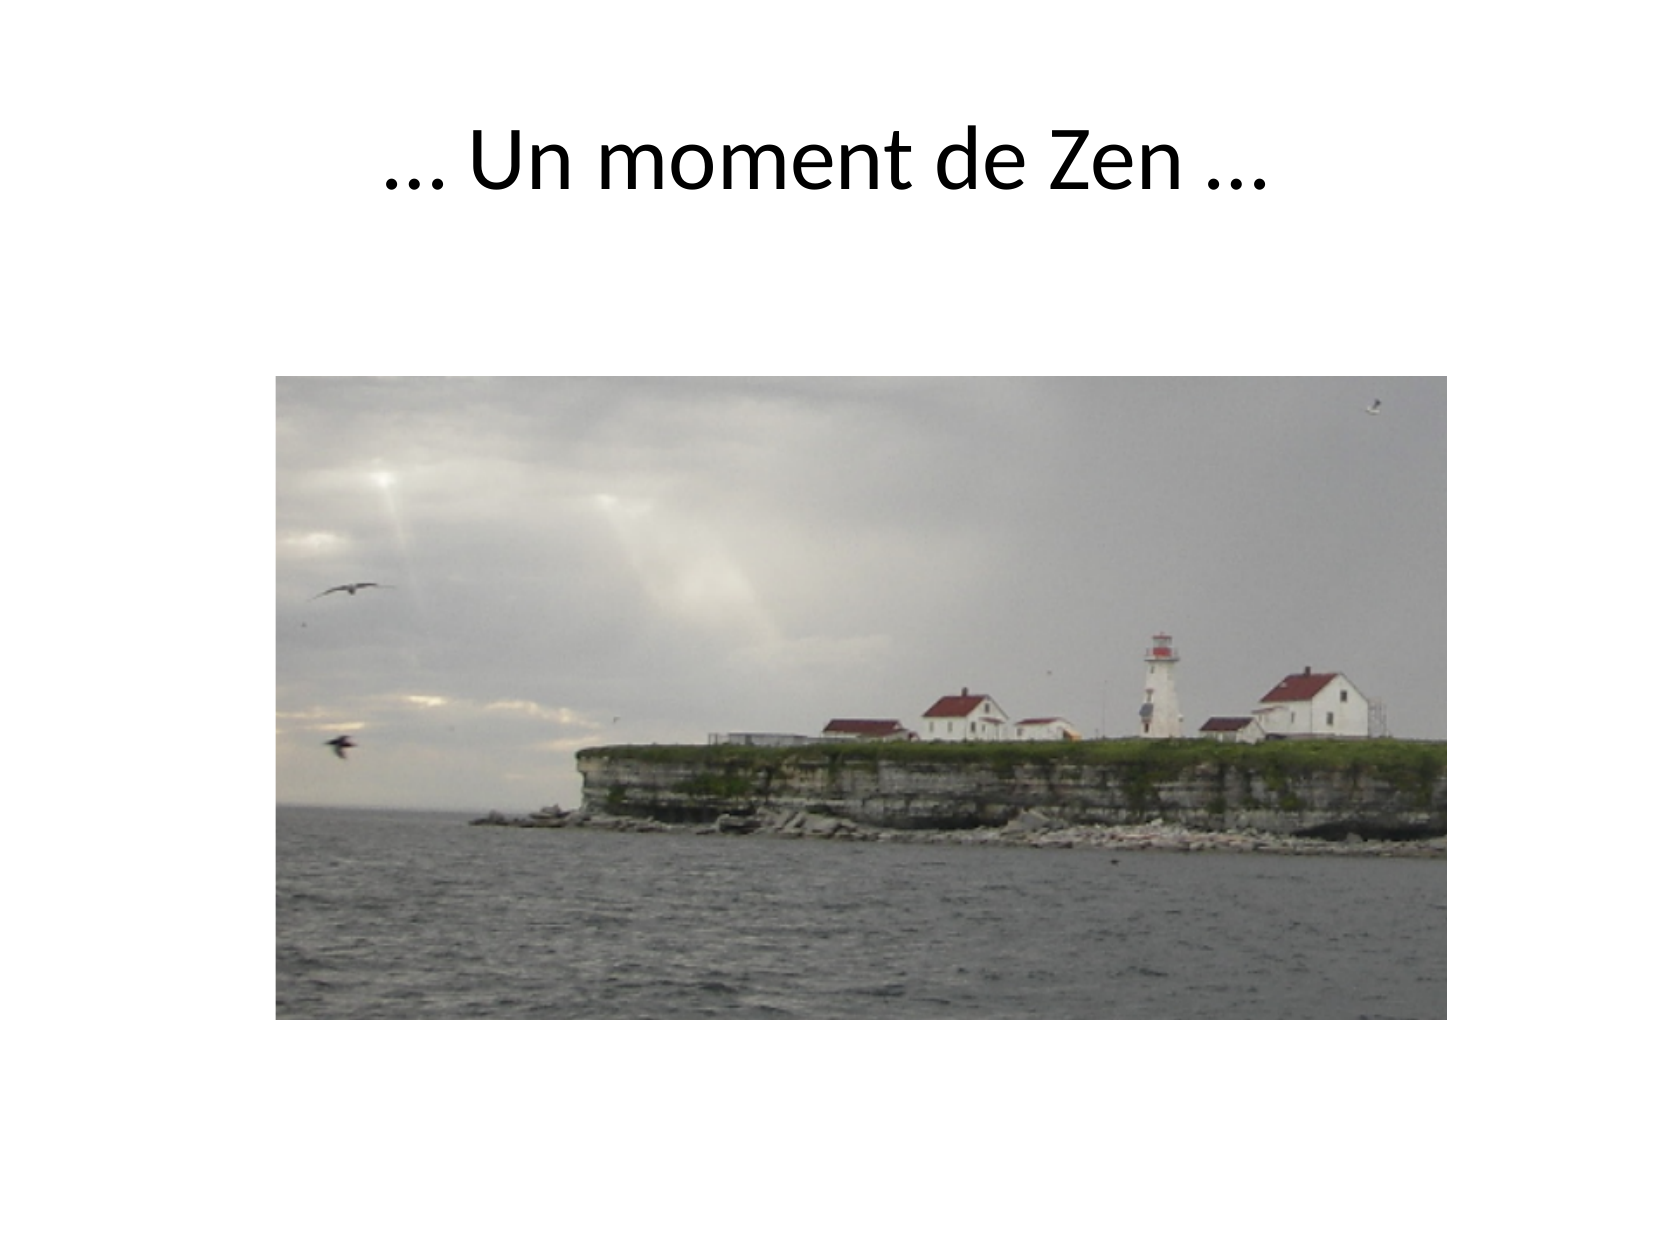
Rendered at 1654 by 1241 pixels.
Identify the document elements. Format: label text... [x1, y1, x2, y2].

picture [275, 376, 1447, 1020]
title … Un moment de Zen … [82, 49, 1571, 257]
